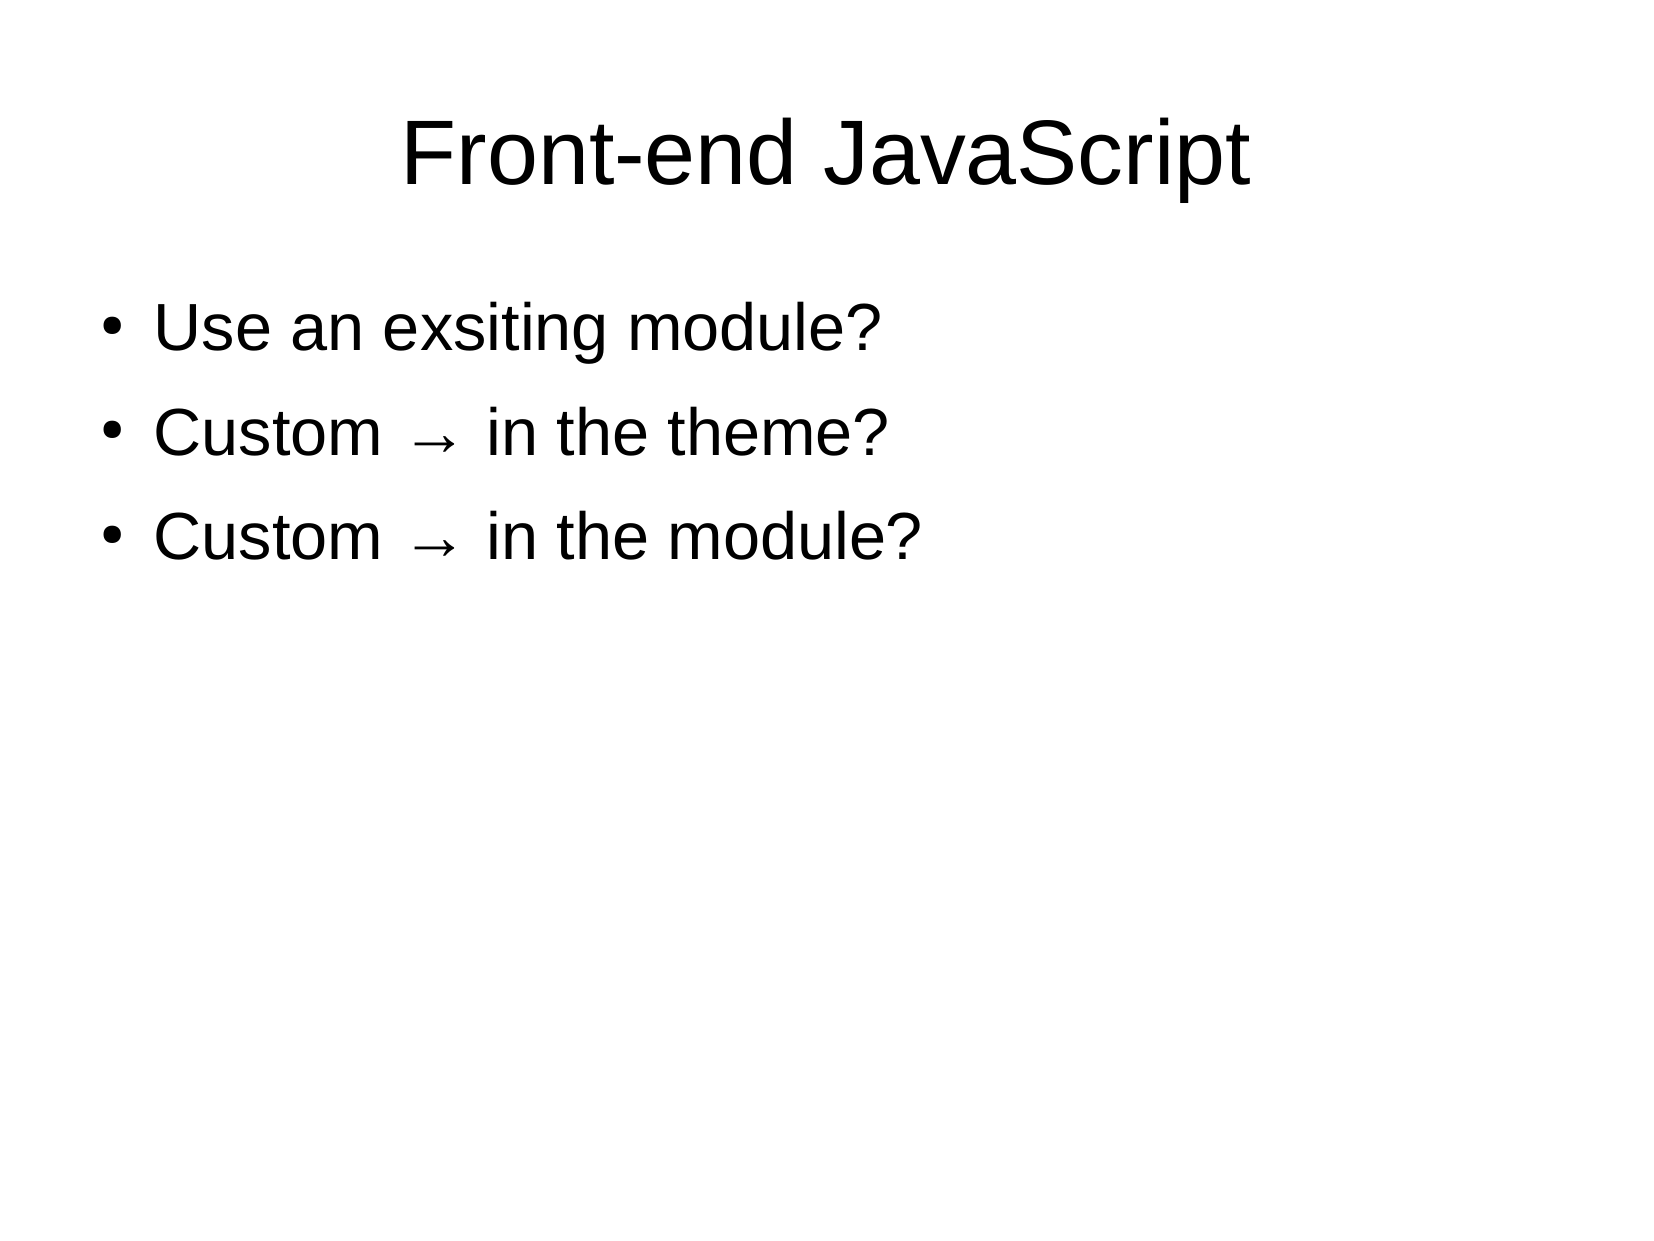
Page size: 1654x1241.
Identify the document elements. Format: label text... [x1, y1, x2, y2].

list Use an exsiting module? Custom → in the theme? Custom → in the module? [82, 290, 1538, 1010]
title Front-end JavaScript [82, 49, 1571, 257]
